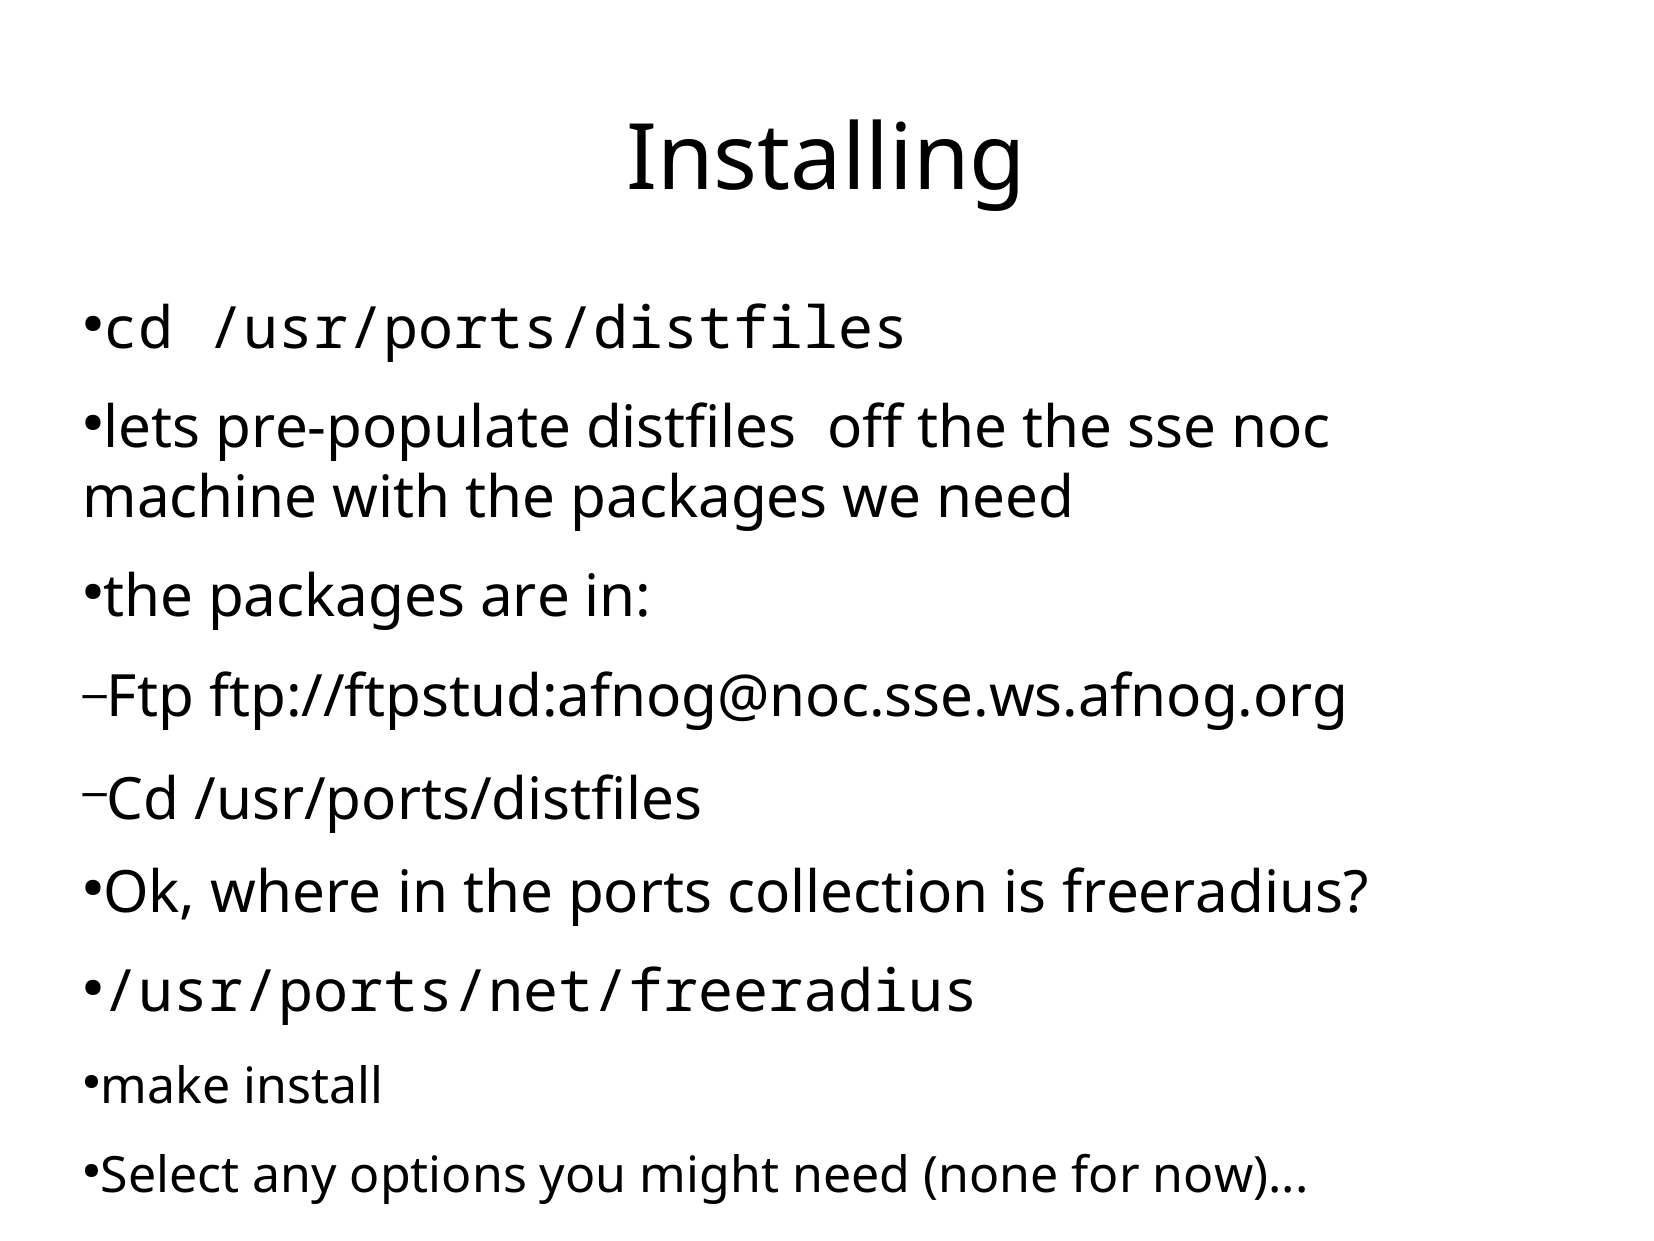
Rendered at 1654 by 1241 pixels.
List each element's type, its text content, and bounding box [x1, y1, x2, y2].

title Installing [82, 49, 1571, 257]
list cd /usr/ports/distfiles lets pre-populate distfiles off the the sse noc machine with the packages we need the packages are in: Ftp ftp://ftpstud:afnog@noc.sse.ws.afnog.org Cd /usr/ports/distfiles Ok, where in the ports collection is freeradius? /usr/ports/net/freeradius make install Select any options you might need (none for now)... Watch it build and install... [82, 290, 1576, 1241]
